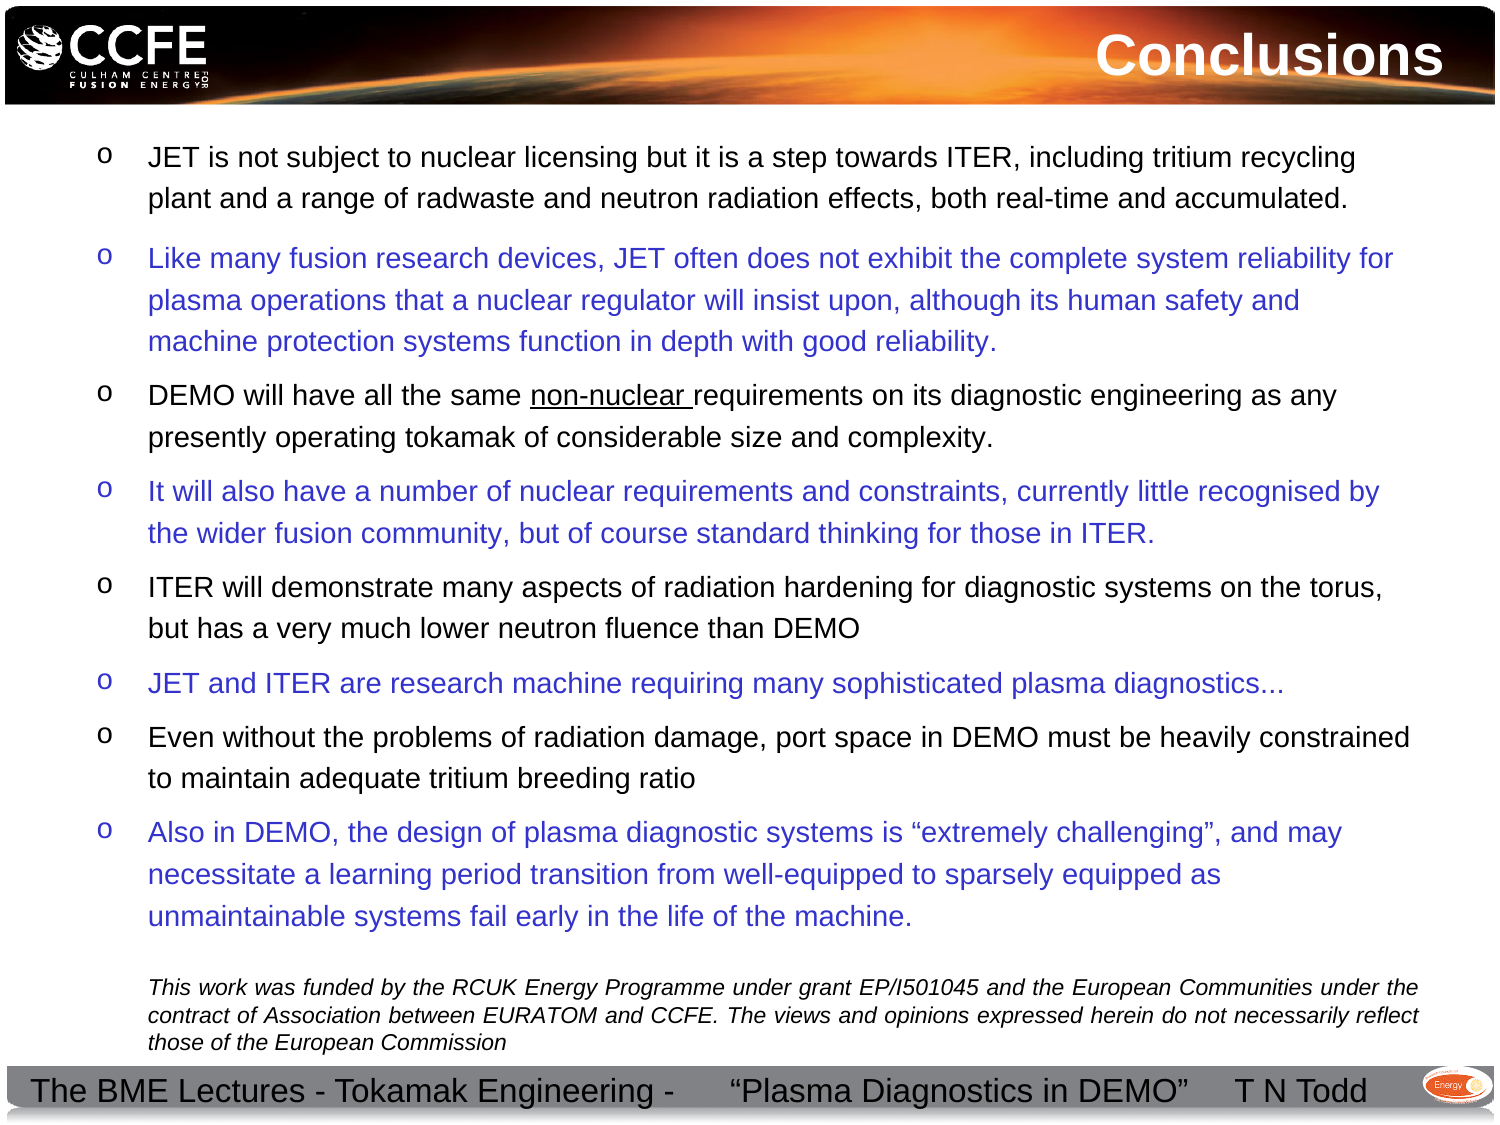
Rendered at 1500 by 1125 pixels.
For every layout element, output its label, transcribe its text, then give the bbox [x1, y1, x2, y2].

text_box JET is not subject to nuclear licensing but it is a step towards ITER, including tritium recycling plant and a range of radwaste and neutron radiation effects, both real-time and accumulated. Like many fusion research devices, JET often does not exhibit the complete system reliability for plasma operations that a nuclear regulator will insist upon, although its human safety and machine protection systems function in depth with good reliability. DEMO will have all the same non-nuclear requirements on its diagnostic engineering as any presently operating tokamak of considerable size and complexity. It will also have a number of nuclear requirements and constraints, currently little recognised by the wider fusion community, but of course standard thinking for those in ITER. ITER will demonstrate many aspects of radiation hardening for diagnostic systems on the torus, but has a very much lower neutron fluence than DEMO JET and ITER are research machine requiring many sophisticated plasma diagnostics... Even without the problems of radiation damage, port space in DEMO must be heavily constrained to maintain adequate tritium breeding ratio Also in DEMO, the design of plasma diagnostic systems is “extremely challenging”, and may necessitate a learning period transition from well-equipped to sparsely equipped as unmaintainable systems fail early in the life of the machine. This work was funded by the RCUK Energy Programme under grant EP/I501045 and the European Communities under the contract of Association between EURATOM and CCFE. The views and opinions expressed herein do not necessarily reflect those of the European Commission [64, 125, 1435, 1035]
picture [7, 1066, 1494, 1125]
picture [5, 6, 1495, 105]
text_box Conclusions [1080, 1, 1471, 104]
